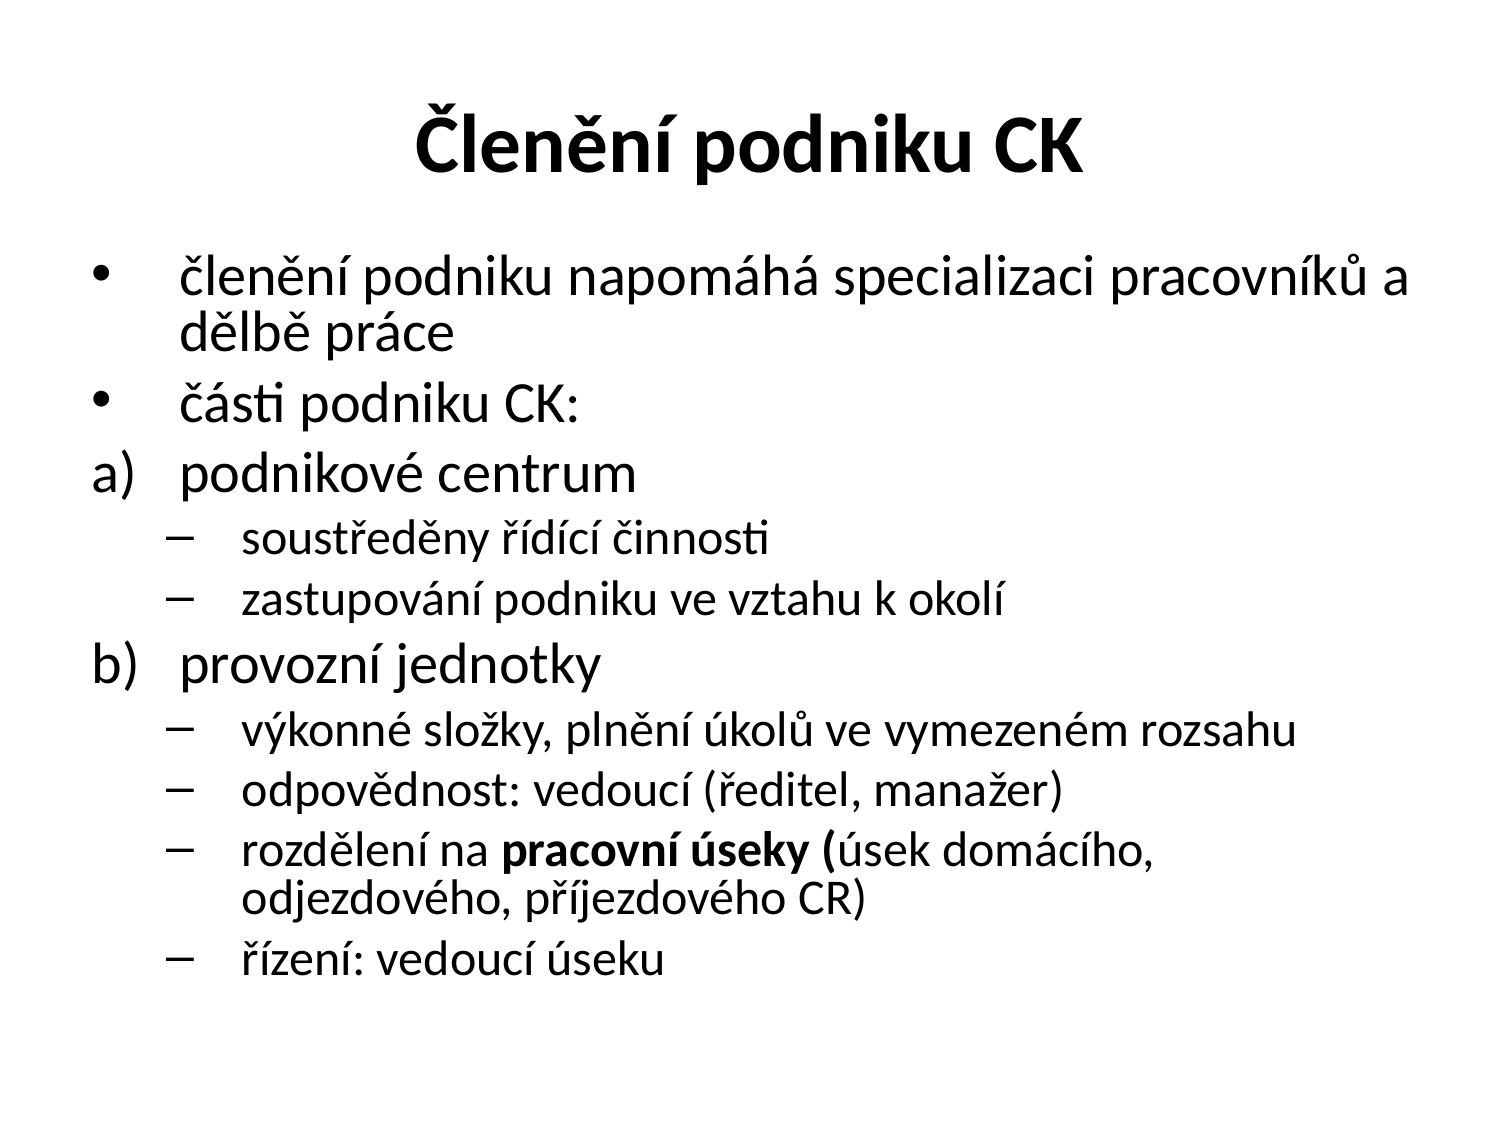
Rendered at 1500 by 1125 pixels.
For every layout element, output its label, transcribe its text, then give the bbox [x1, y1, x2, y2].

list členění podniku napomáhá specializaci pracovníků a dělbě práce části podniku CK: podnikové centrum soustředěny řídící činnosti zastupování podniku ve vztahu k okolí provozní jednotky výkonné složky, plnění úkolů ve vymezeném rozsahu odpovědnost: vedoucí (ředitel, manažer) rozdělení na pracovní úseky (úsek domácího, odjezdového, příjezdového CR) řízení: vedoucí úseku [76, 243, 1427, 1010]
title Členění podniku CK [75, 45, 1426, 233]
